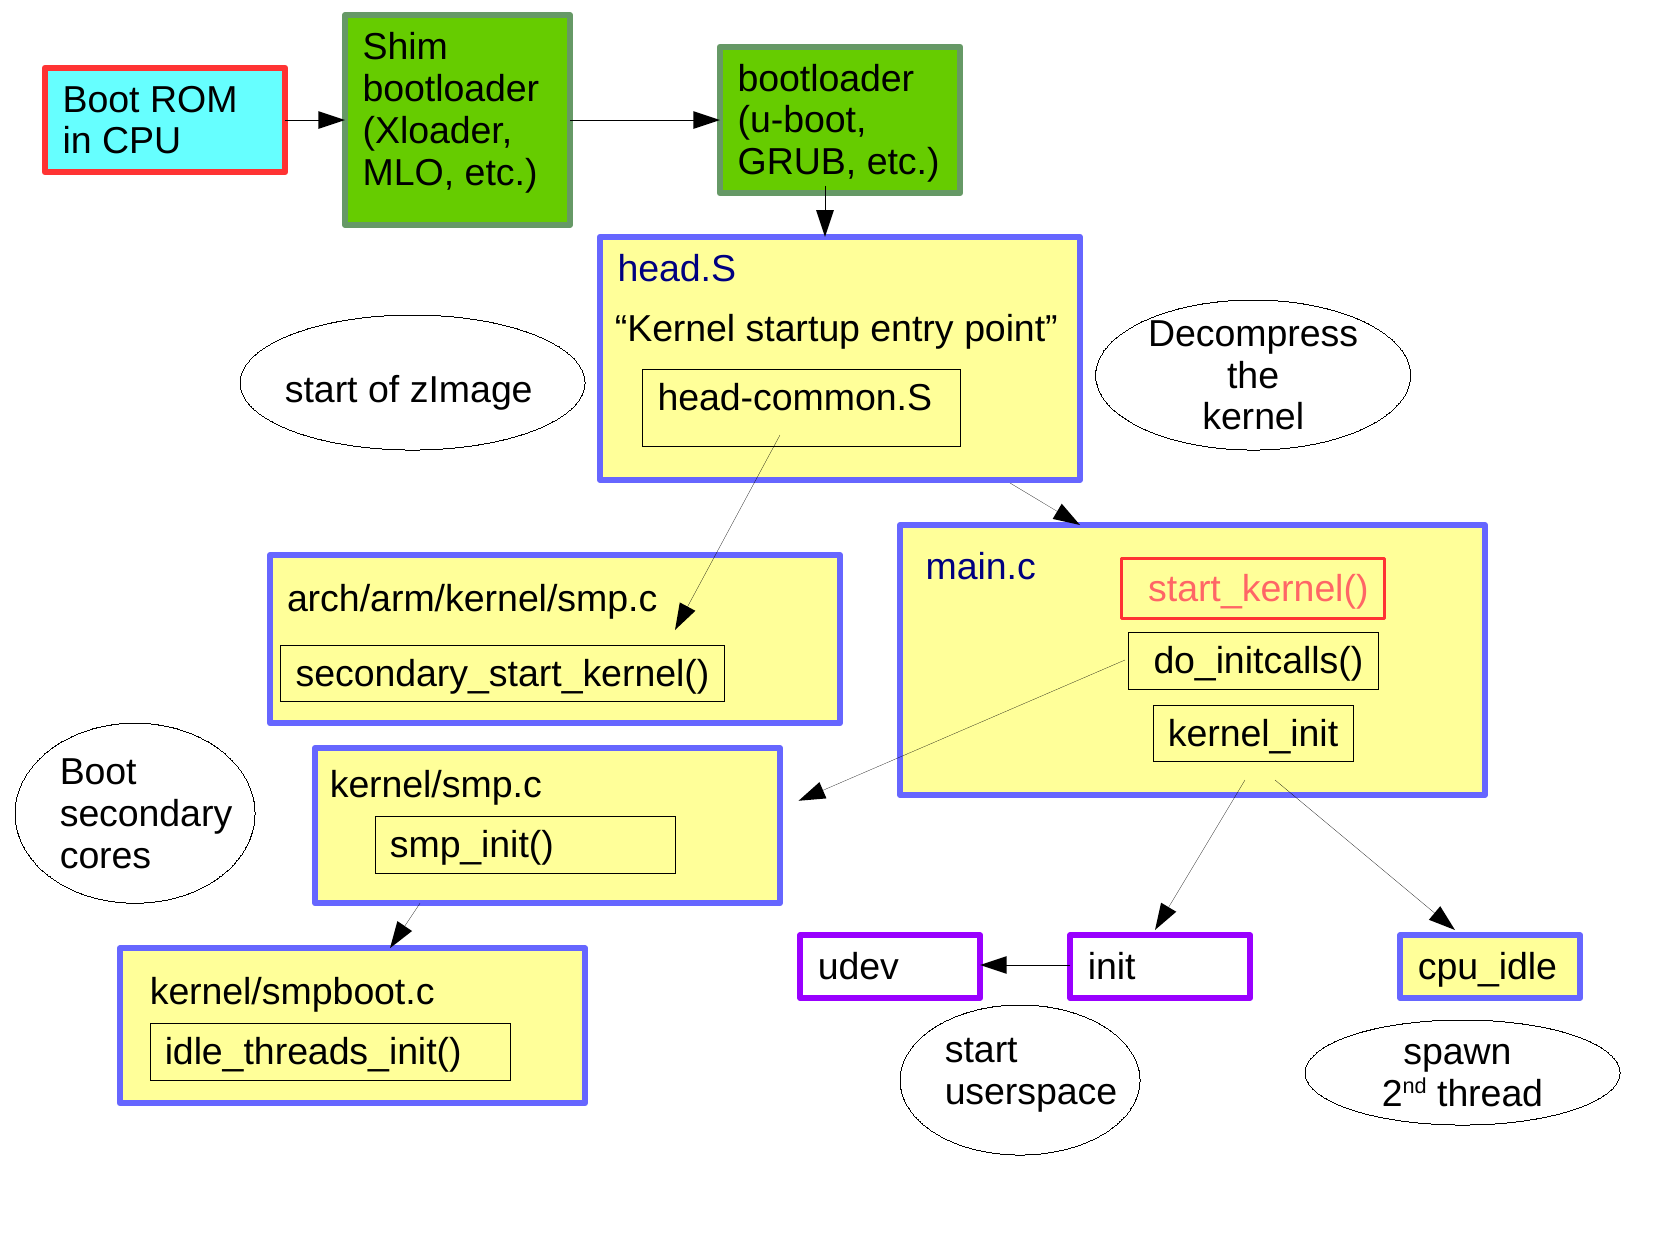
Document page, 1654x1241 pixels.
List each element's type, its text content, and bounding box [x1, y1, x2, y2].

text_box main.c [910, 538, 1061, 596]
text_box idle_threads_init() [150, 1023, 511, 1081]
text_box Shim bootloader (Xloader, MLO, etc.) [345, 15, 571, 226]
text_box “Kernel startup entry point” [600, 300, 1073, 357]
text_box kernel/smpboot.c [135, 963, 466, 1021]
text_box Decompress the kernel [1095, 300, 1411, 451]
text_box Boot secondary cores [45, 742, 256, 884]
text_box head.S [600, 236, 1081, 481]
text_box [900, 525, 1486, 796]
text_box smp_init() [375, 816, 676, 874]
text_box cpu_idle [1400, 935, 1581, 999]
text_box start_kernel() [1121, 558, 1385, 619]
text_box udev [800, 935, 981, 999]
text_box init [1070, 935, 1251, 999]
text_box do_initcalls() [1128, 632, 1379, 690]
text_box start of zImage [270, 361, 556, 418]
text_box arch/arm/kernel/smp.c [272, 570, 673, 631]
text_box head-common.S [642, 369, 961, 447]
text_box bootloader (u-boot, GRUB, etc.) [720, 46, 961, 194]
text_box spawn 2nd thread [1305, 1020, 1621, 1126]
text_box [315, 747, 781, 904]
text_box [270, 555, 841, 724]
text_box Boot ROM in CPU [45, 67, 286, 173]
text_box kernel/smp.c [315, 756, 616, 814]
text_box secondary_start_kernel() [281, 645, 724, 702]
text_box [120, 948, 586, 1104]
text_box kernel_init [1153, 705, 1354, 762]
text_box start userspace [930, 1021, 1141, 1139]
